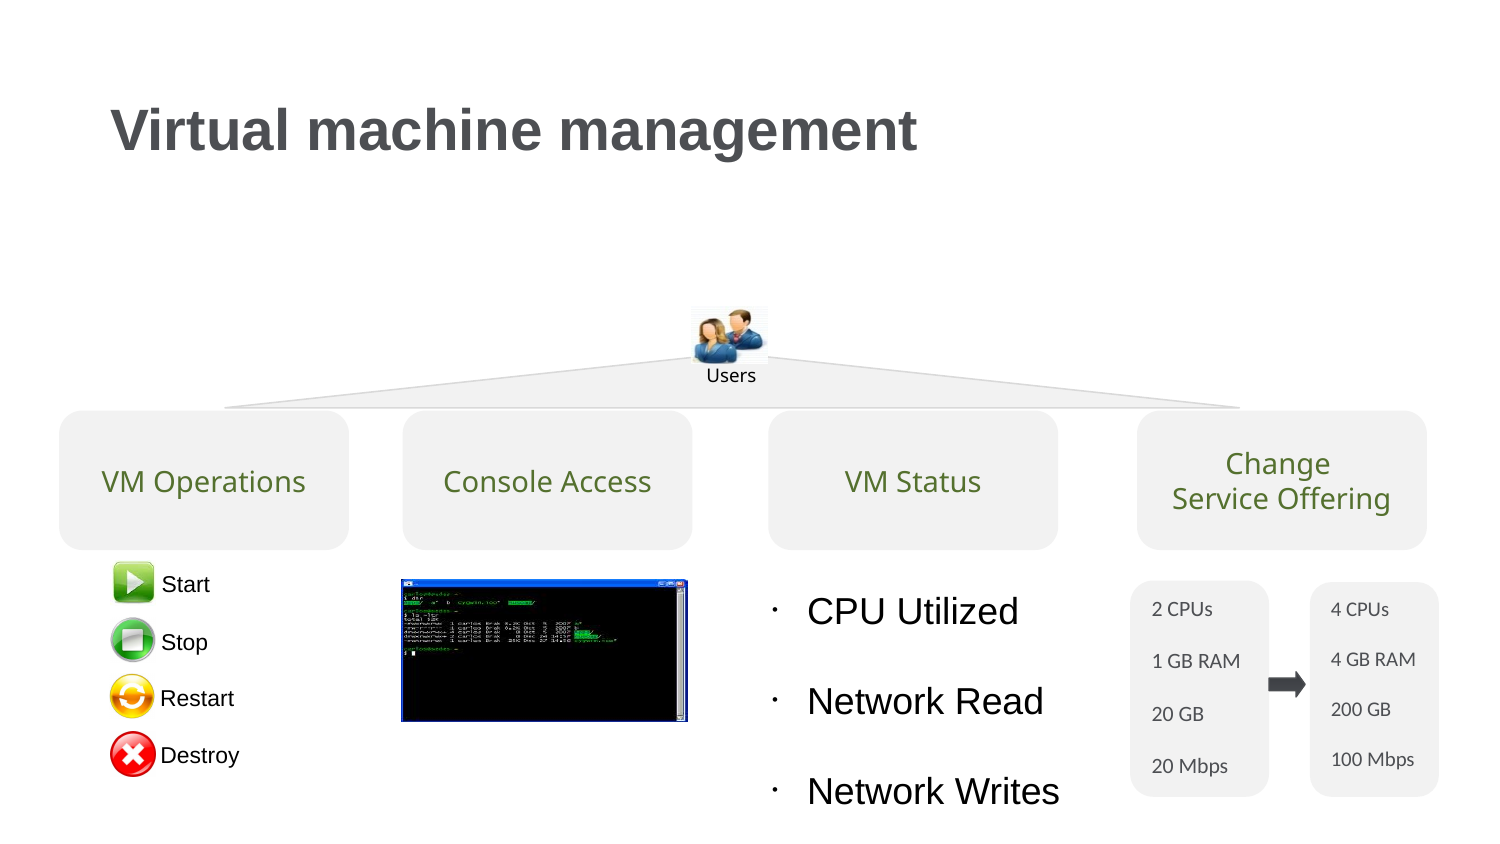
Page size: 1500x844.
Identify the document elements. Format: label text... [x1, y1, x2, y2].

picture [110, 617, 156, 663]
text_box [1269, 671, 1306, 697]
picture [401, 579, 688, 722]
text_box VM Operations [59, 410, 349, 551]
picture [109, 673, 155, 719]
text_box [225, 356, 1240, 408]
picture [110, 560, 156, 606]
text_box Change Service Offering [1137, 410, 1427, 551]
text_box Start [146, 562, 226, 605]
text_box Stop [146, 620, 224, 663]
title Virtual machine management [95, 85, 1403, 148]
picture [691, 306, 768, 364]
text_box 4 CPUs 4 GB RAM 200 GB 100 Mbps [1309, 582, 1439, 797]
picture [110, 731, 156, 777]
text_box Console Access [402, 410, 693, 551]
text_box Users [695, 358, 768, 393]
text_box Destroy [145, 732, 255, 776]
text_box VM Status [768, 410, 1059, 551]
text_box 2 CPUs 1 GB RAM 20 GB 20 Mbps [1130, 580, 1270, 797]
text_box Restart [145, 676, 250, 719]
text_box CPU Utilized Network Read Network Writes [757, 579, 1076, 820]
